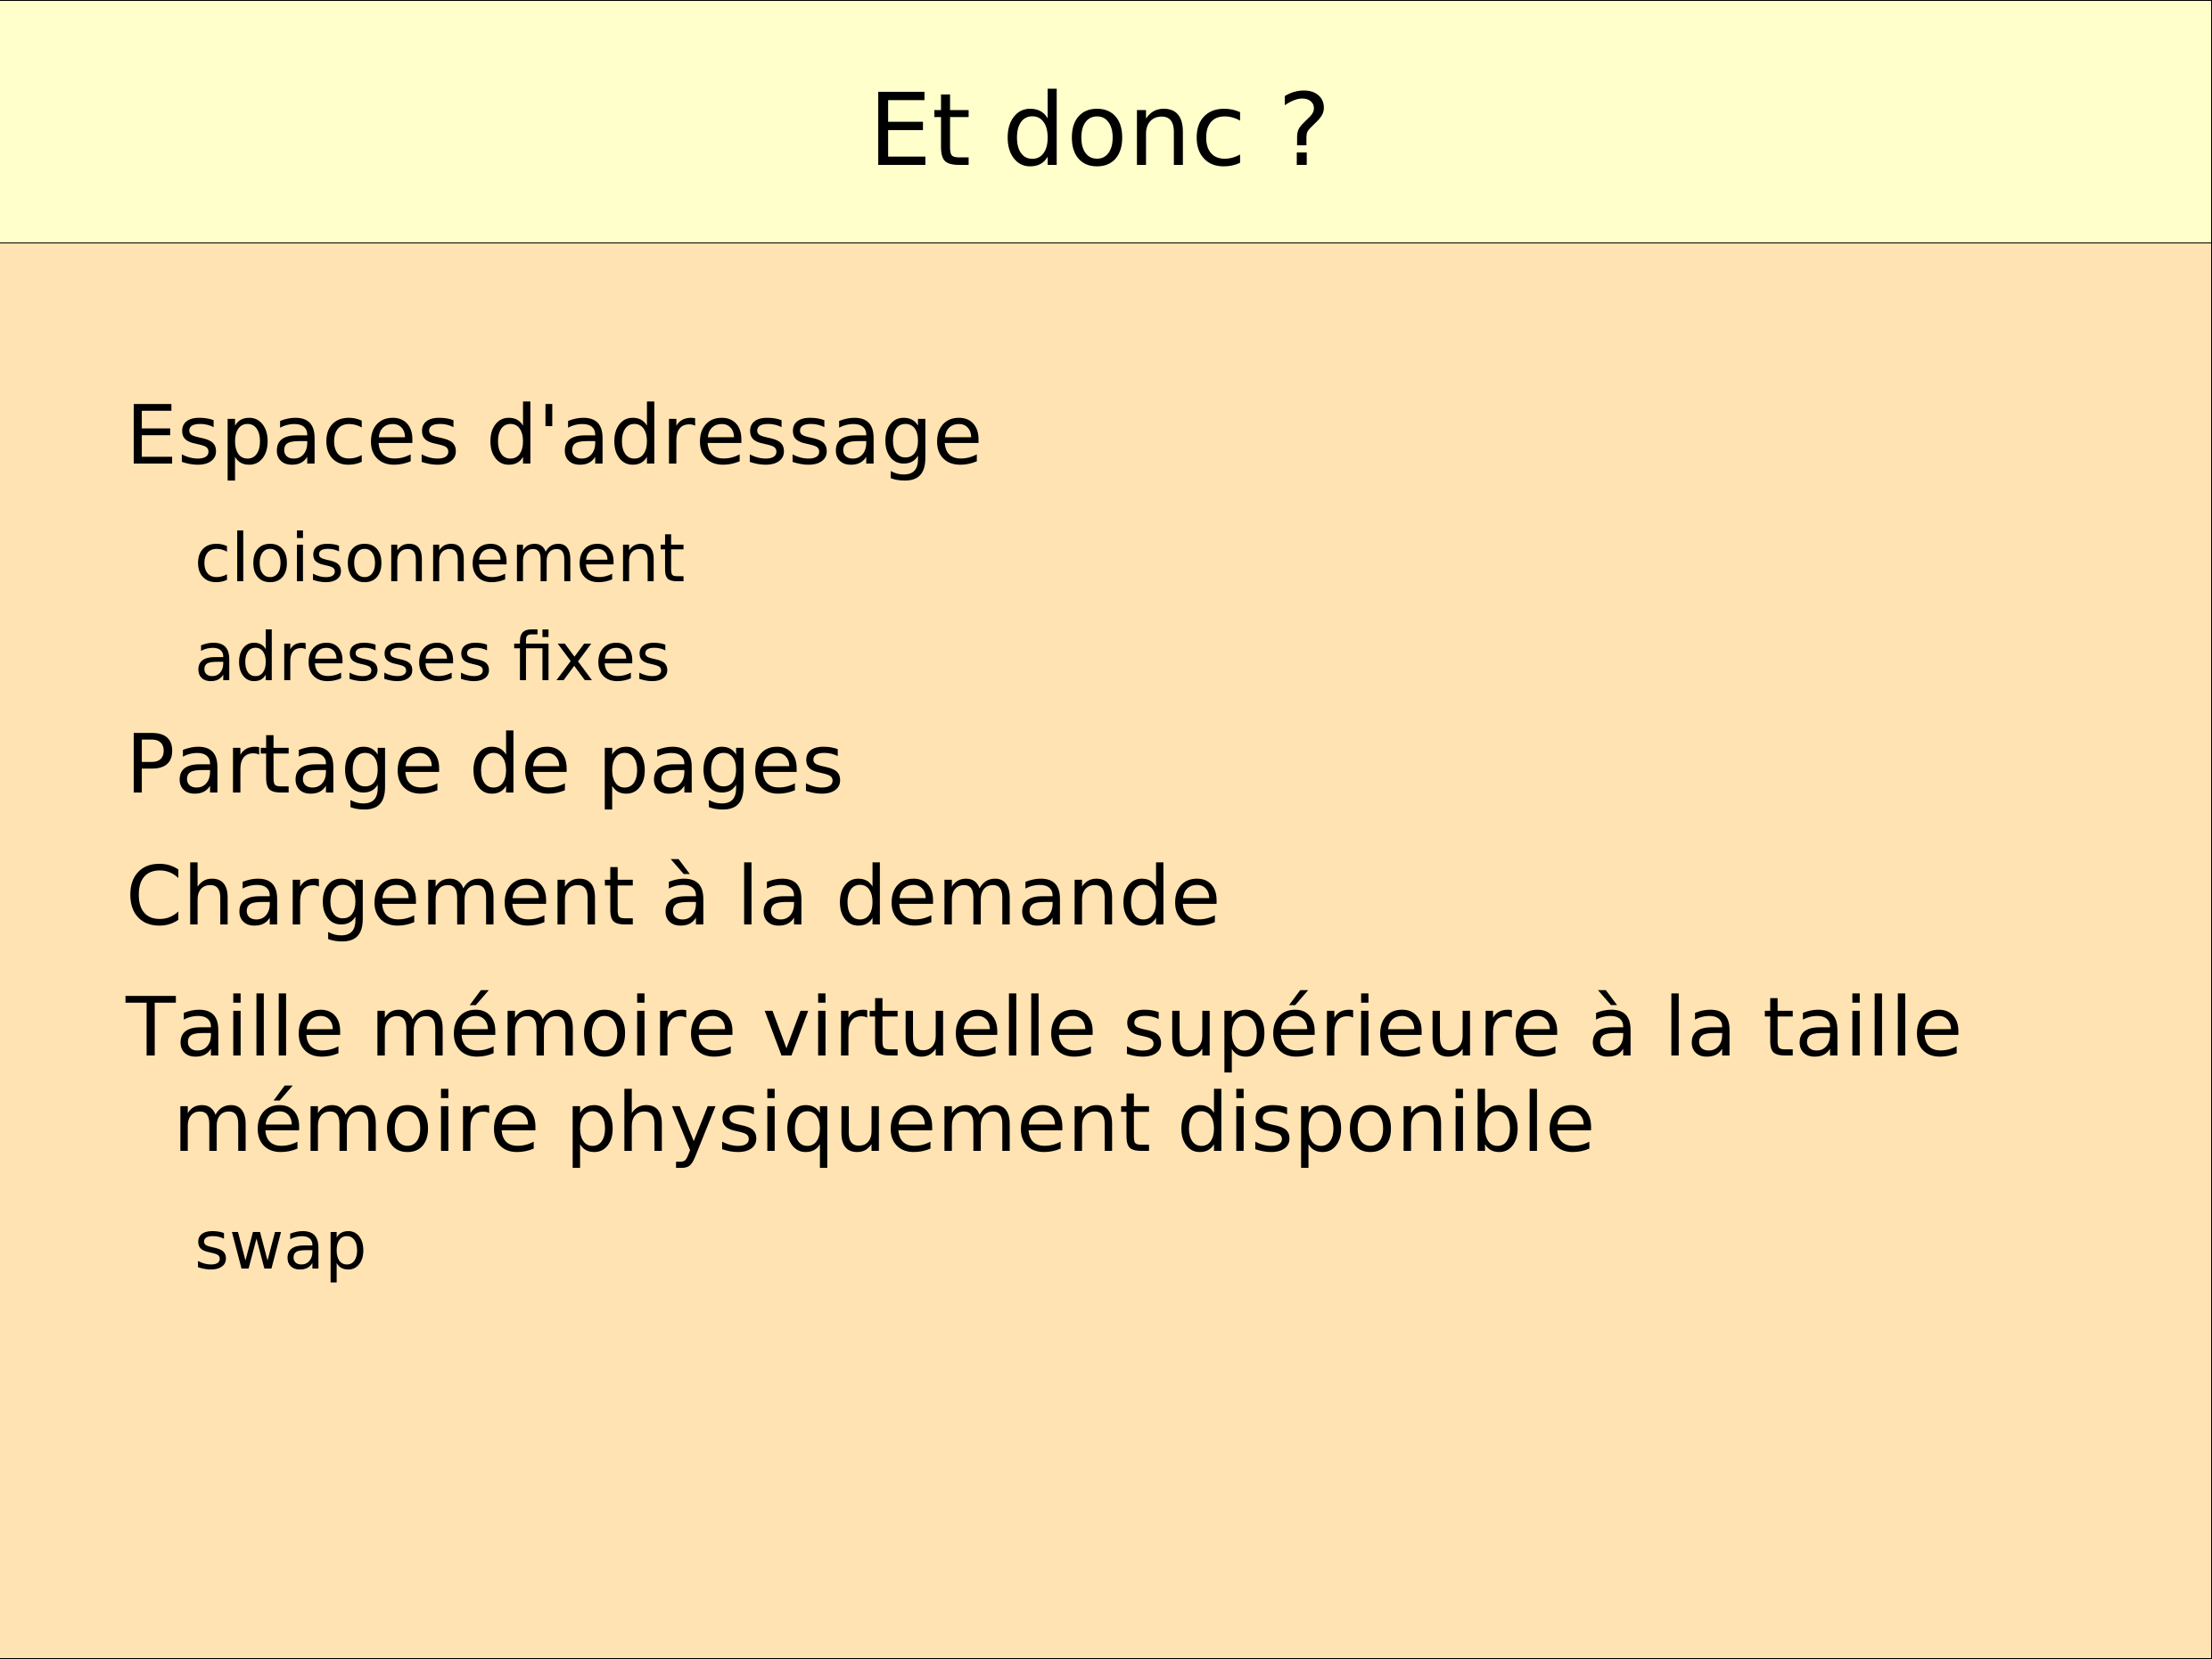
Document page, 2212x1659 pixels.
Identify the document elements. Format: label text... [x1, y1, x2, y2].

title Et donc ? [153, 51, 2048, 211]
list Espaces d'adressage cloisonnement adresses fixes Partage de pages Chargement à la demande Taille mémoire virtuelle supérieure à la taille mémoire physiquement disponible swap [110, 388, 2101, 1482]
